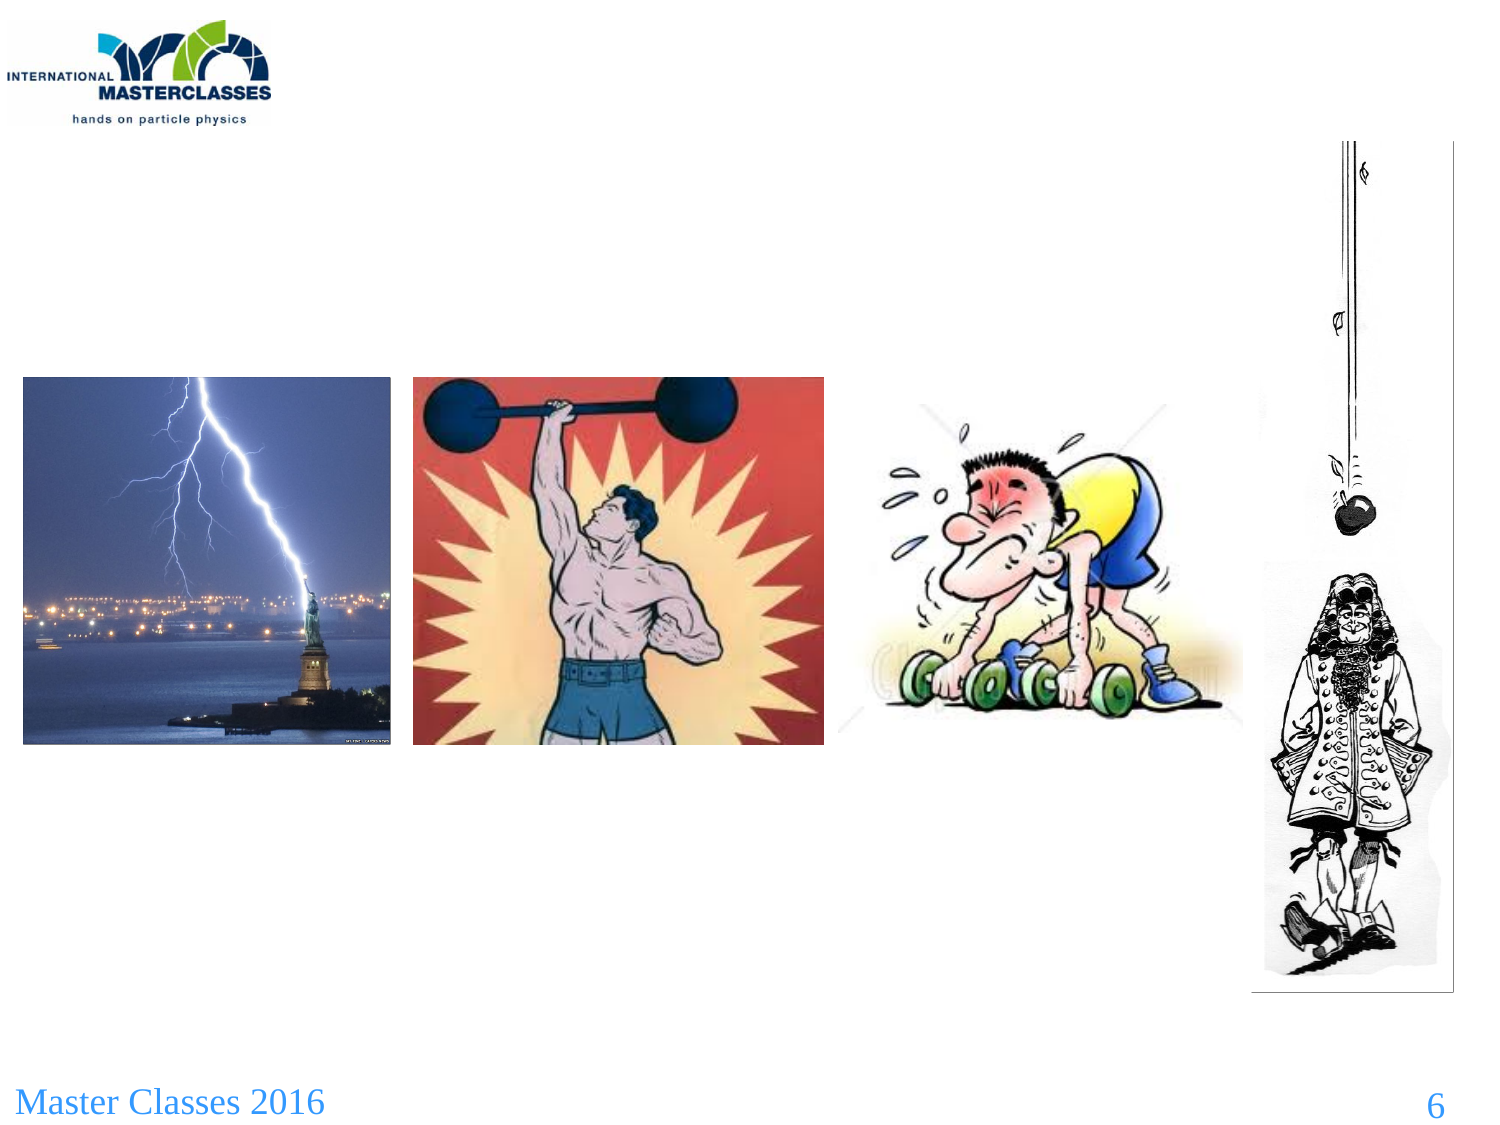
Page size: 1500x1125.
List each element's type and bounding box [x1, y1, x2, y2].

picture [2, 10, 280, 130]
picture [23, 377, 390, 745]
picture [413, 377, 824, 745]
picture [838, 141, 1453, 992]
